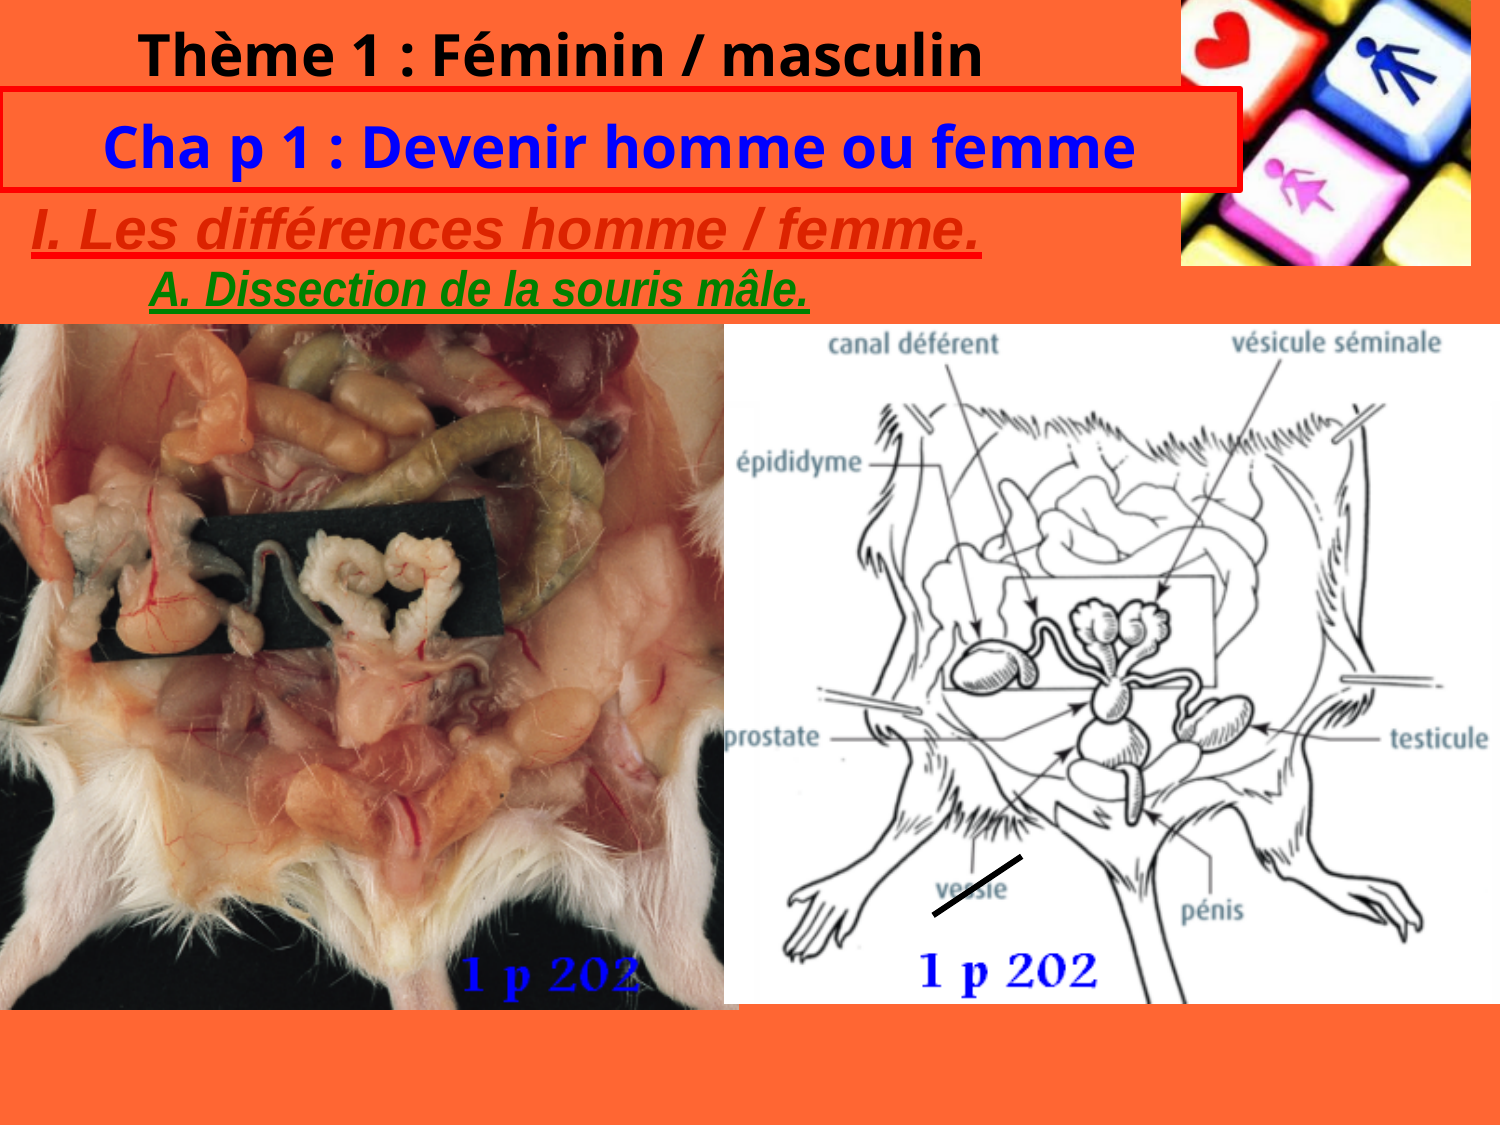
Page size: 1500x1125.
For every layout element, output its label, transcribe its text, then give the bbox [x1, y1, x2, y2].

text_box Thème 1 : Féminin / masculin [0, 0, 1122, 88]
picture [0, 324, 1500, 1010]
picture [1181, 0, 1471, 266]
chart [29, 194, 1033, 325]
text_box Cha p 1 : Devenir homme ou femme [0, 88, 1241, 191]
